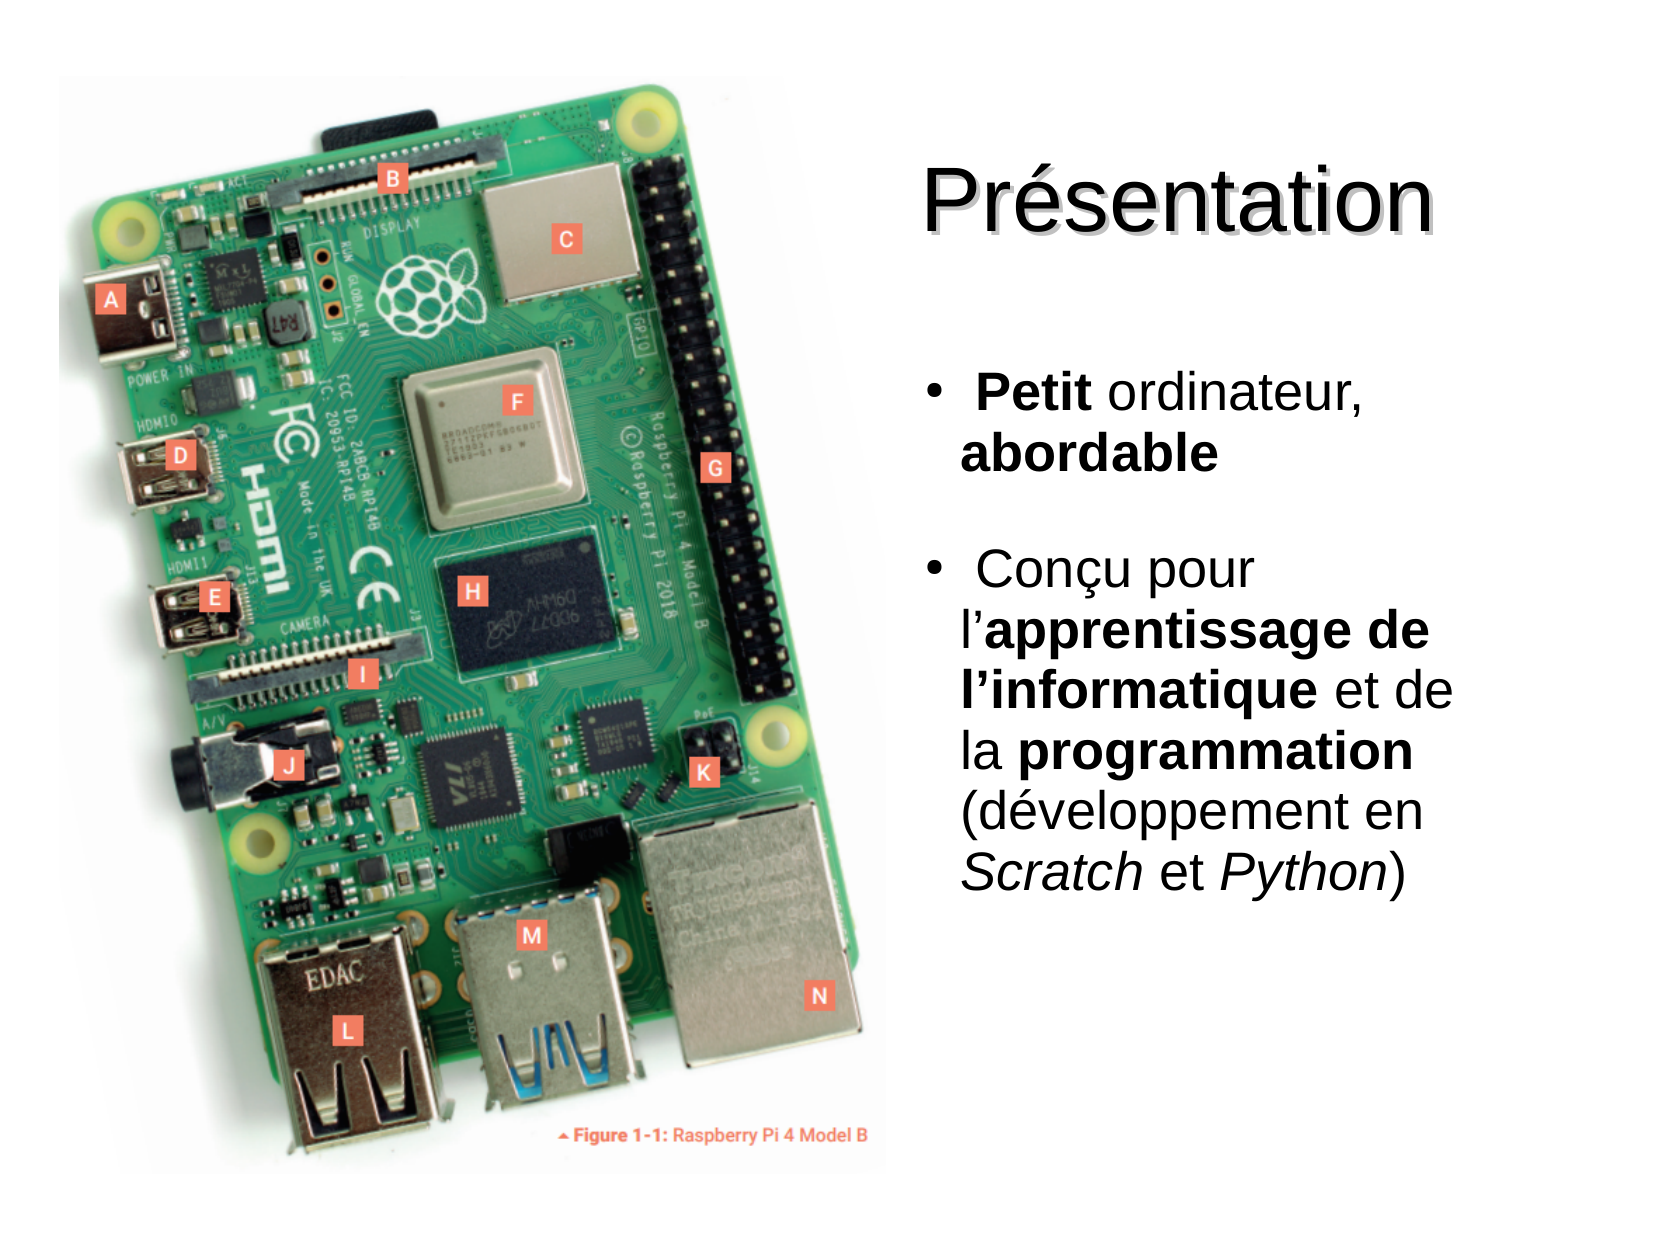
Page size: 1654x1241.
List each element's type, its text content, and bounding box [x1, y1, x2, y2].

title Présentation [850, 45, 1506, 355]
picture [59, 76, 886, 1174]
text_box Petit ordinateur, abordable Conçu pour l’apprentissage de l’informatique et de la programmation (développement en Scratch et Python) [910, 354, 1477, 910]
